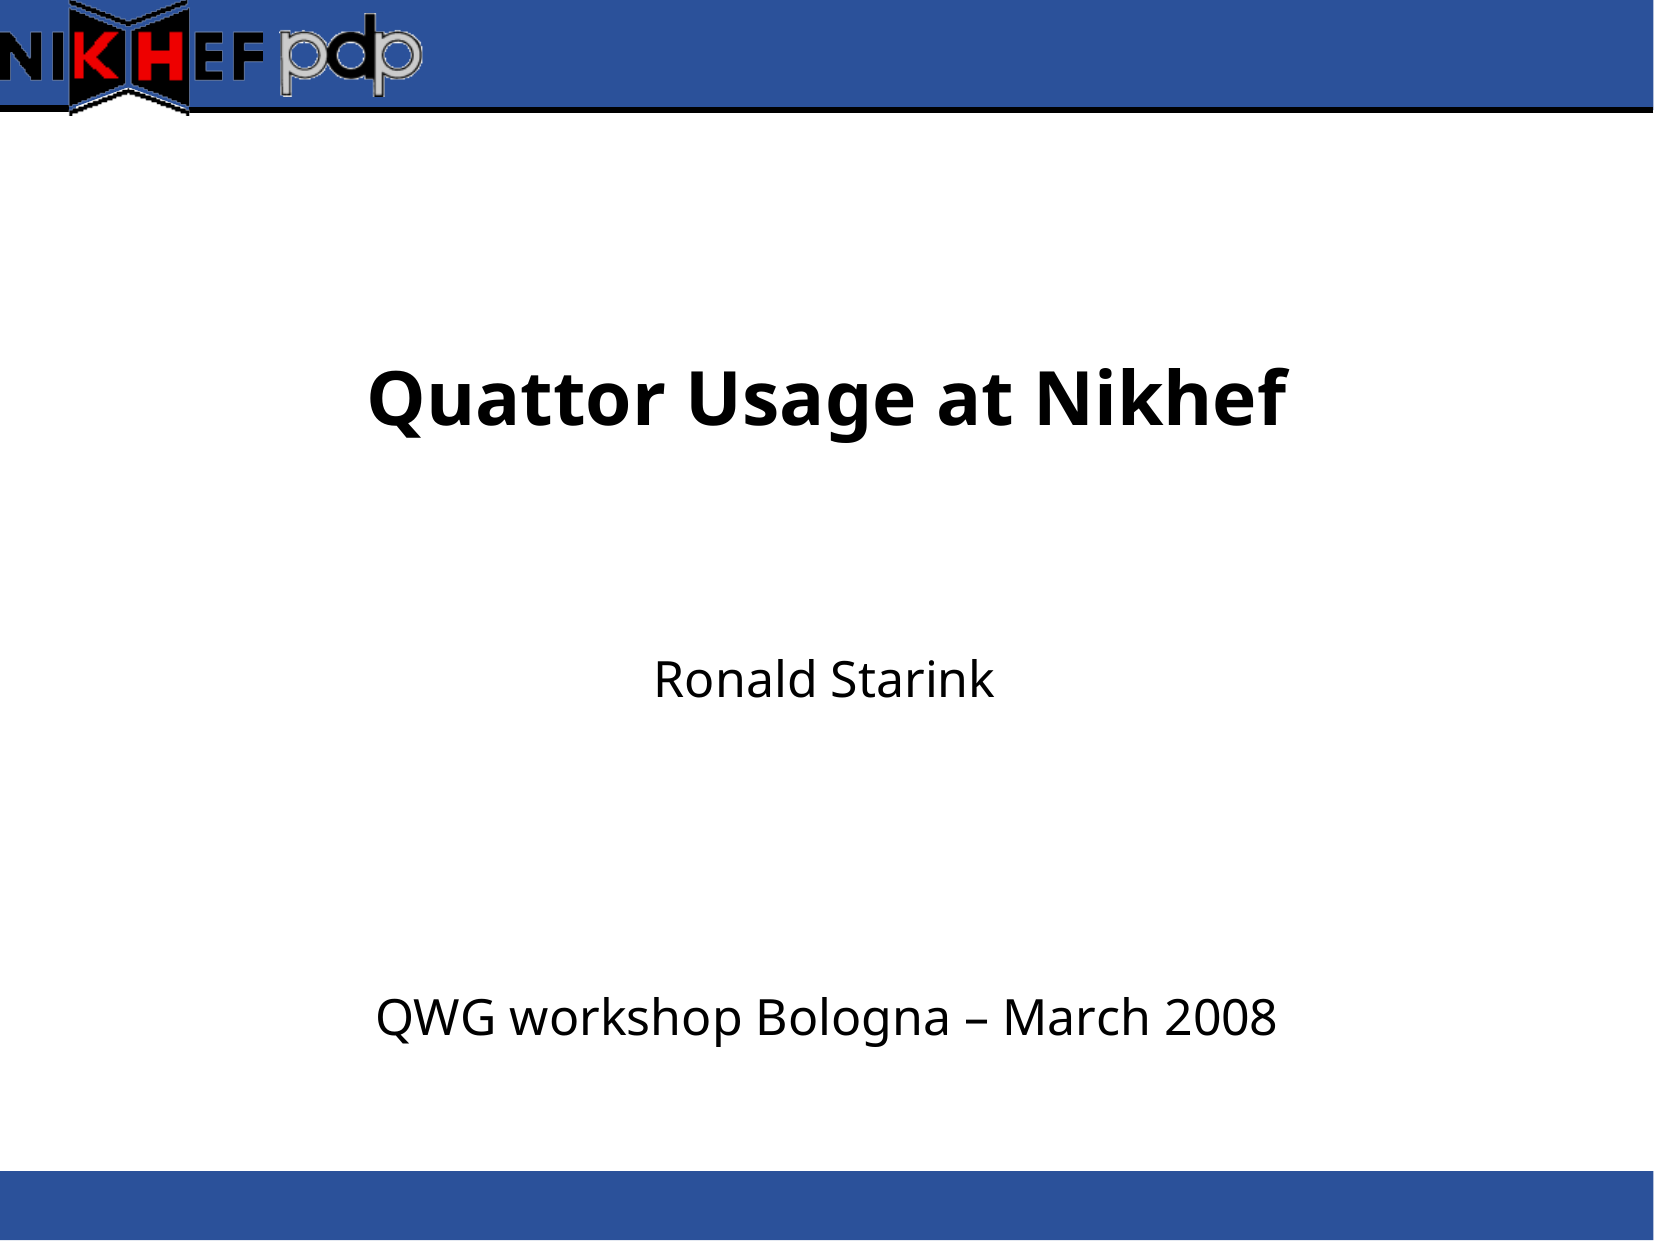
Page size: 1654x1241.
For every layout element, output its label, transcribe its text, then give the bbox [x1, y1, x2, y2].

text_box QWG workshop Bologna – March 2008 [58, 975, 1596, 1051]
text_box Ronald Starink [450, 636, 1201, 713]
picture [0, 0, 263, 116]
picture [279, 13, 424, 97]
text_box Quattor Usage at Nikhef [189, 337, 1465, 444]
